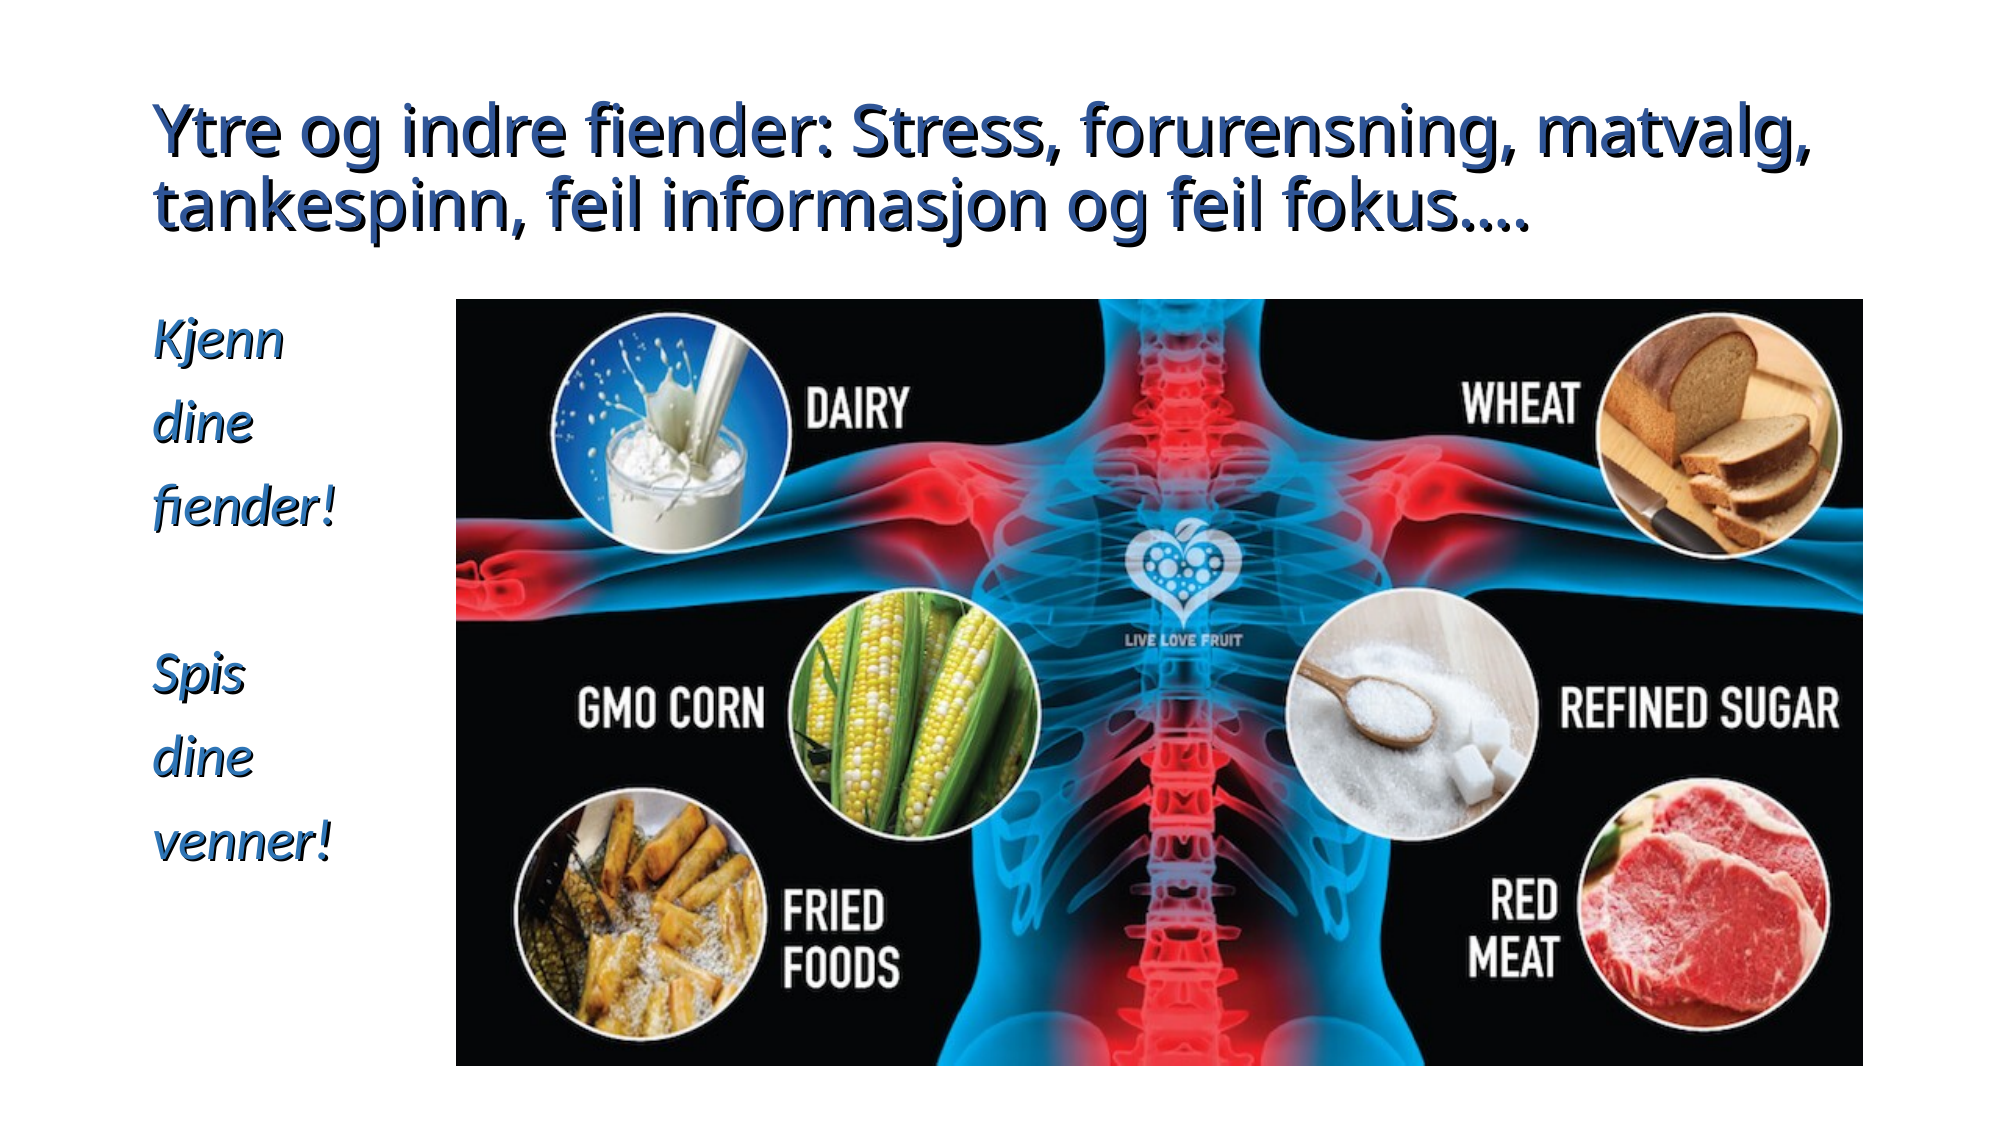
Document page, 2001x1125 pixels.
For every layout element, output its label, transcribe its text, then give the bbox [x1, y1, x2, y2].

title Ytre og indre fiender: Stress, forurensning, matvalg, tankespinn, feil informasjon og feil fokus…. [137, 59, 1863, 278]
list Kjenn dine fiender! Spis dine venner! [137, 299, 456, 1014]
picture [1811, 538, 1837, 543]
picture [456, 299, 1863, 1066]
picture [1044, 759, 1055, 765]
picture [1787, 568, 1794, 574]
picture [1060, 854, 1065, 865]
picture [1046, 858, 1051, 866]
picture [1848, 539, 1863, 543]
